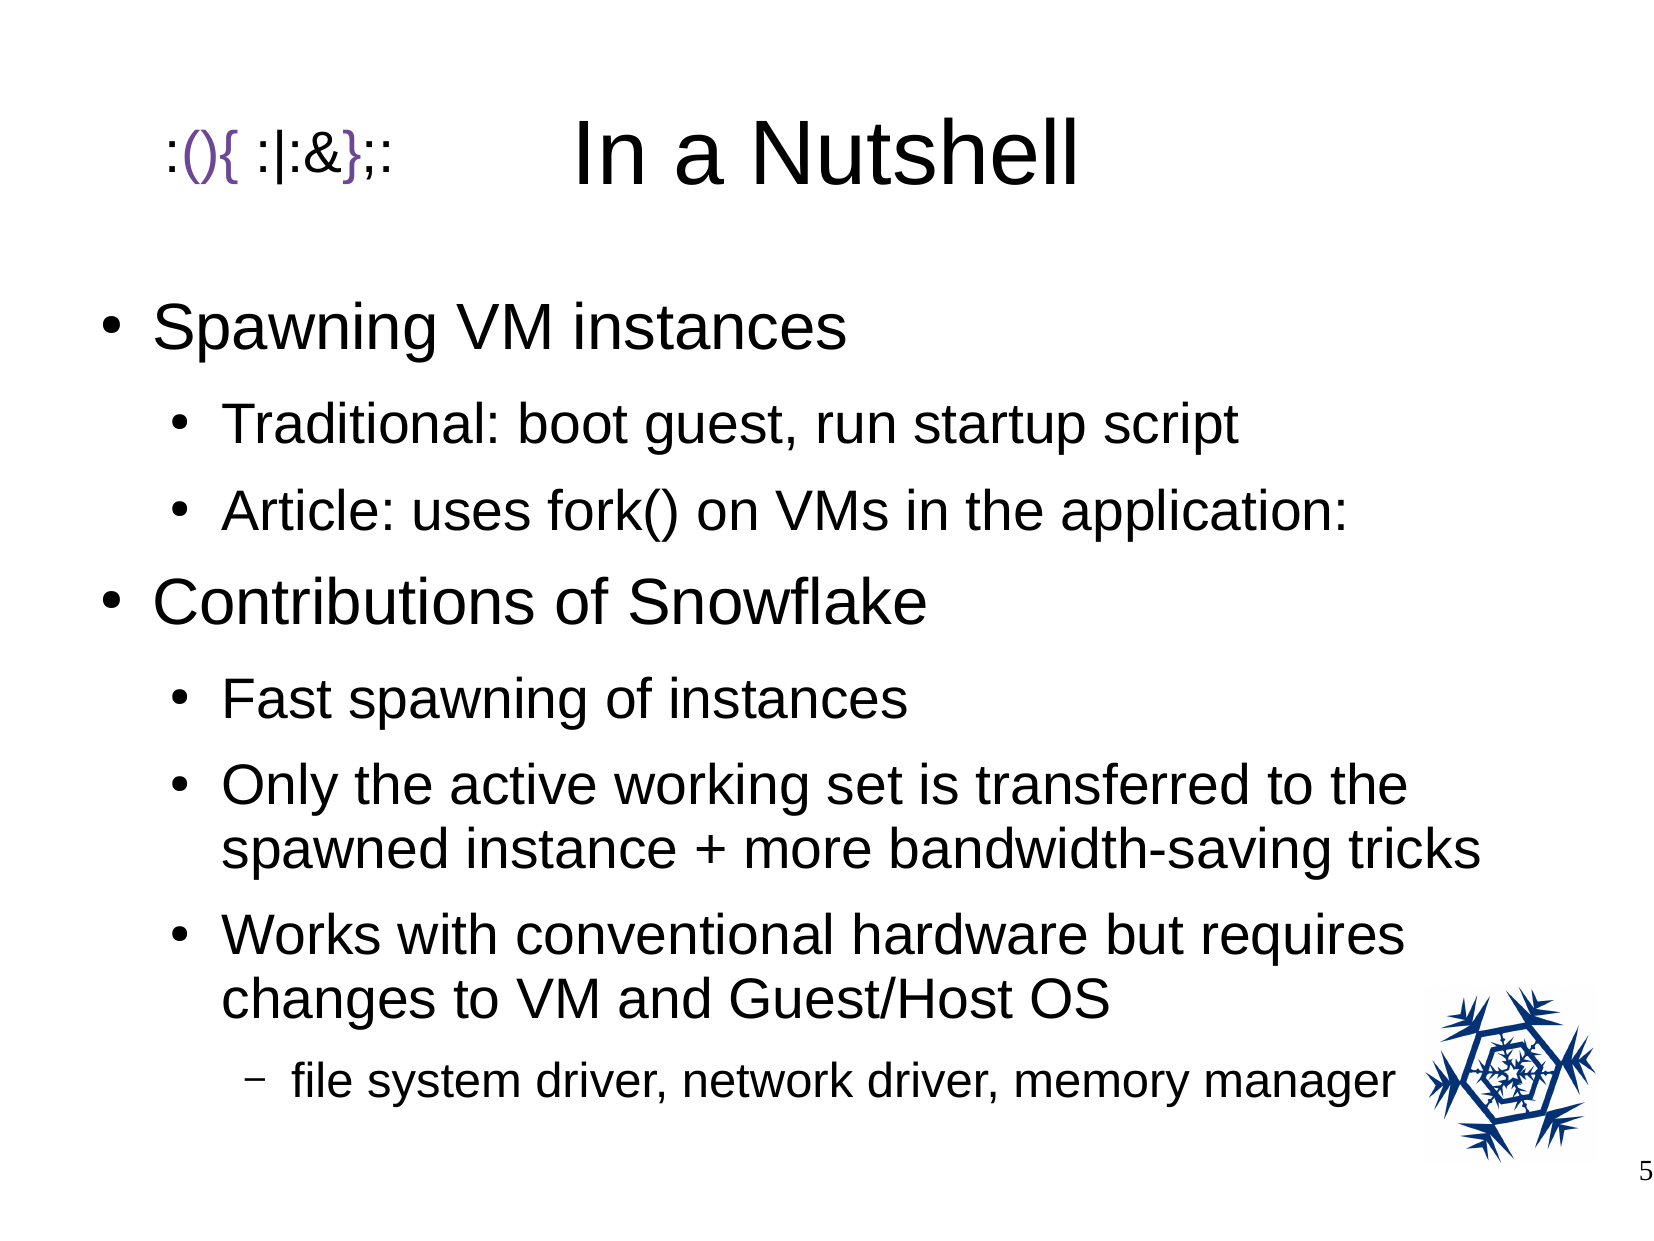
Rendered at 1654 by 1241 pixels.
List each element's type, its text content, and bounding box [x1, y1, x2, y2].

picture [1425, 986, 1596, 1163]
list Spawning VM instances Traditional: boot guest, run startup script Article: uses fork() on VMs in the application: Contributions of Snowflake Fast spawning of instances Only the active working set is transferred to the spawned instance + more bandwidth-saving tricks Works with conventional hardware but requires changes to VM and Guest/Host OS file system driver, network driver, memory manager [82, 290, 1571, 1109]
title In a Nutshell [82, 49, 1571, 257]
text_box :(){ :|:&};: [150, 112, 451, 193]
